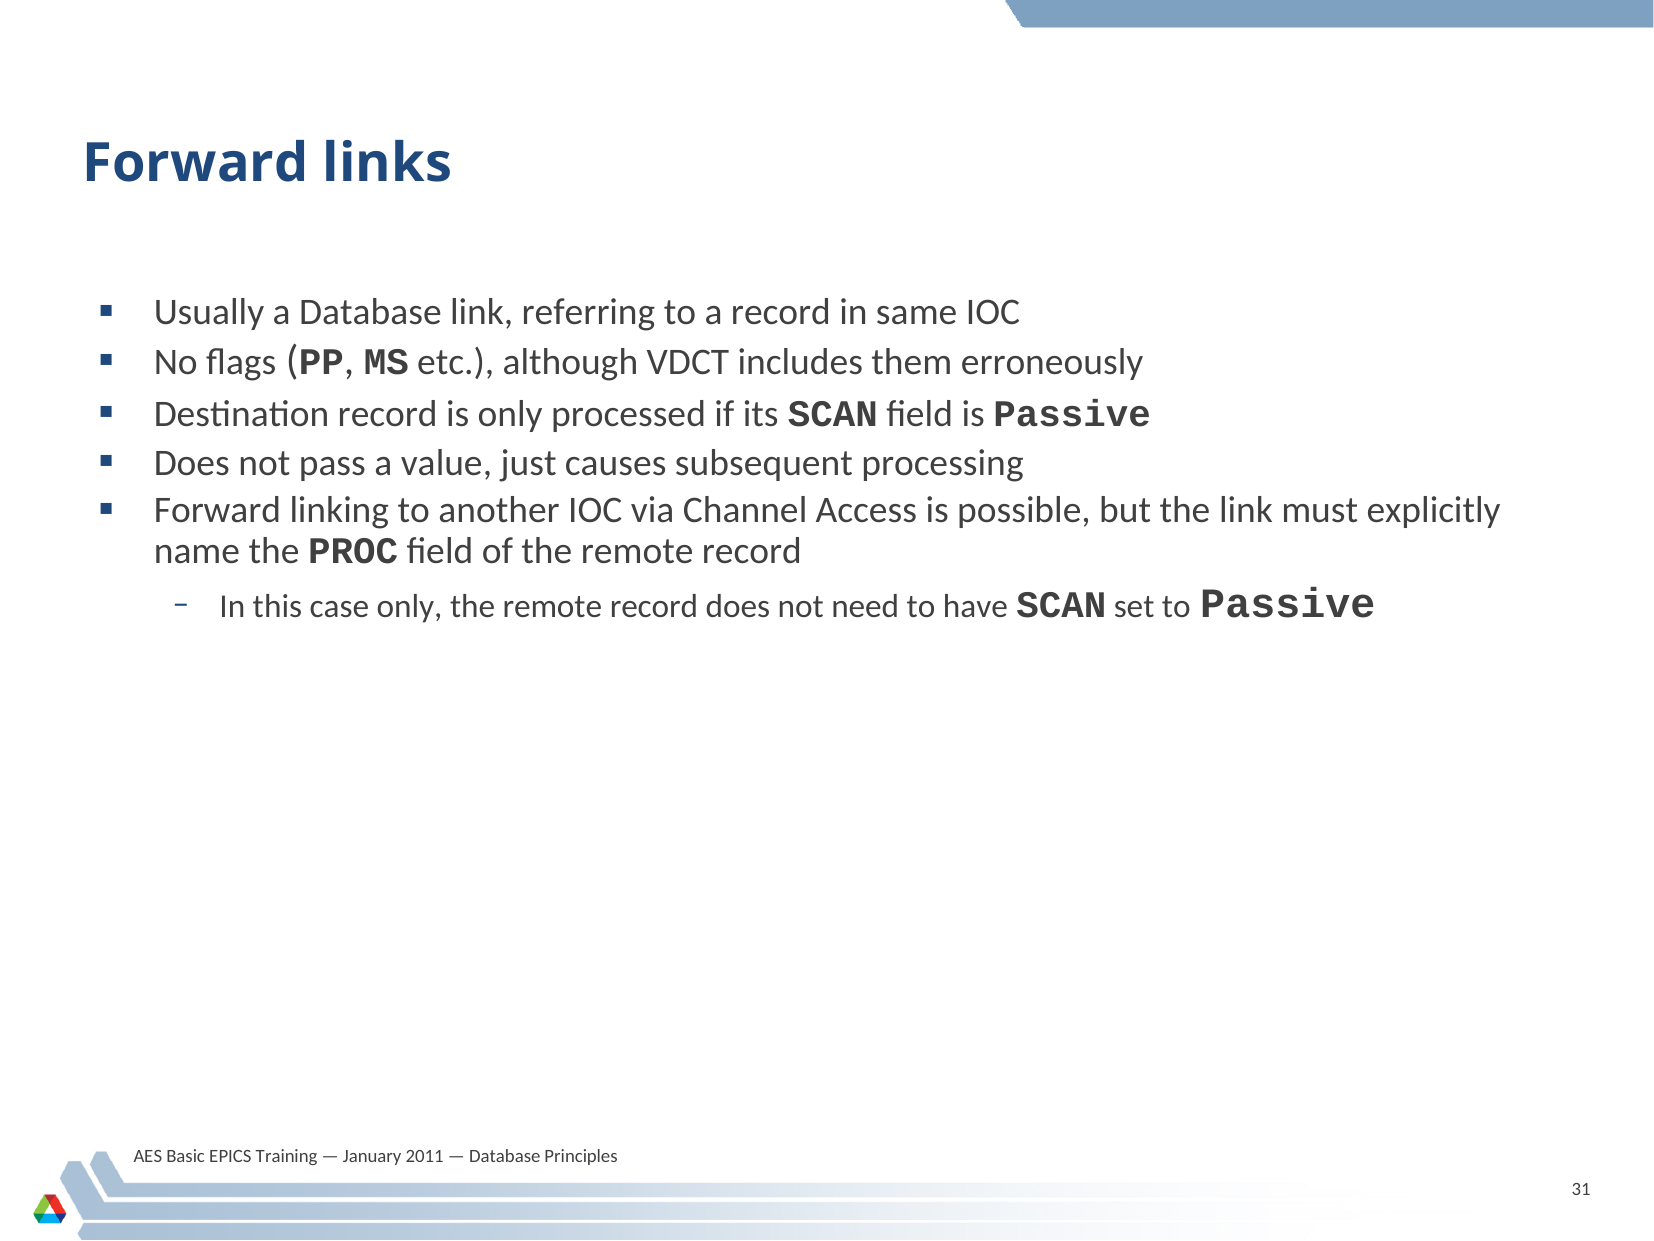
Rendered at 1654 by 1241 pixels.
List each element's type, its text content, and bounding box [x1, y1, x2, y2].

title Forward links [82, 128, 1571, 192]
picture [0, 1143, 1654, 1240]
list Usually a Database link, referring to a record in same IOC No flags (PP, MS etc.), although VDCT includes them erroneously Destination record is only processed if its SCAN field is Passive Does not pass a value, just causes subsequent processing Forward linking to another IOC via Channel Access is possible, but the link must explicitly name the PROC field of the remote record In this case only, the remote record does not need to have SCAN set to Passive [82, 289, 1571, 1123]
picture [0, 0, 1654, 29]
